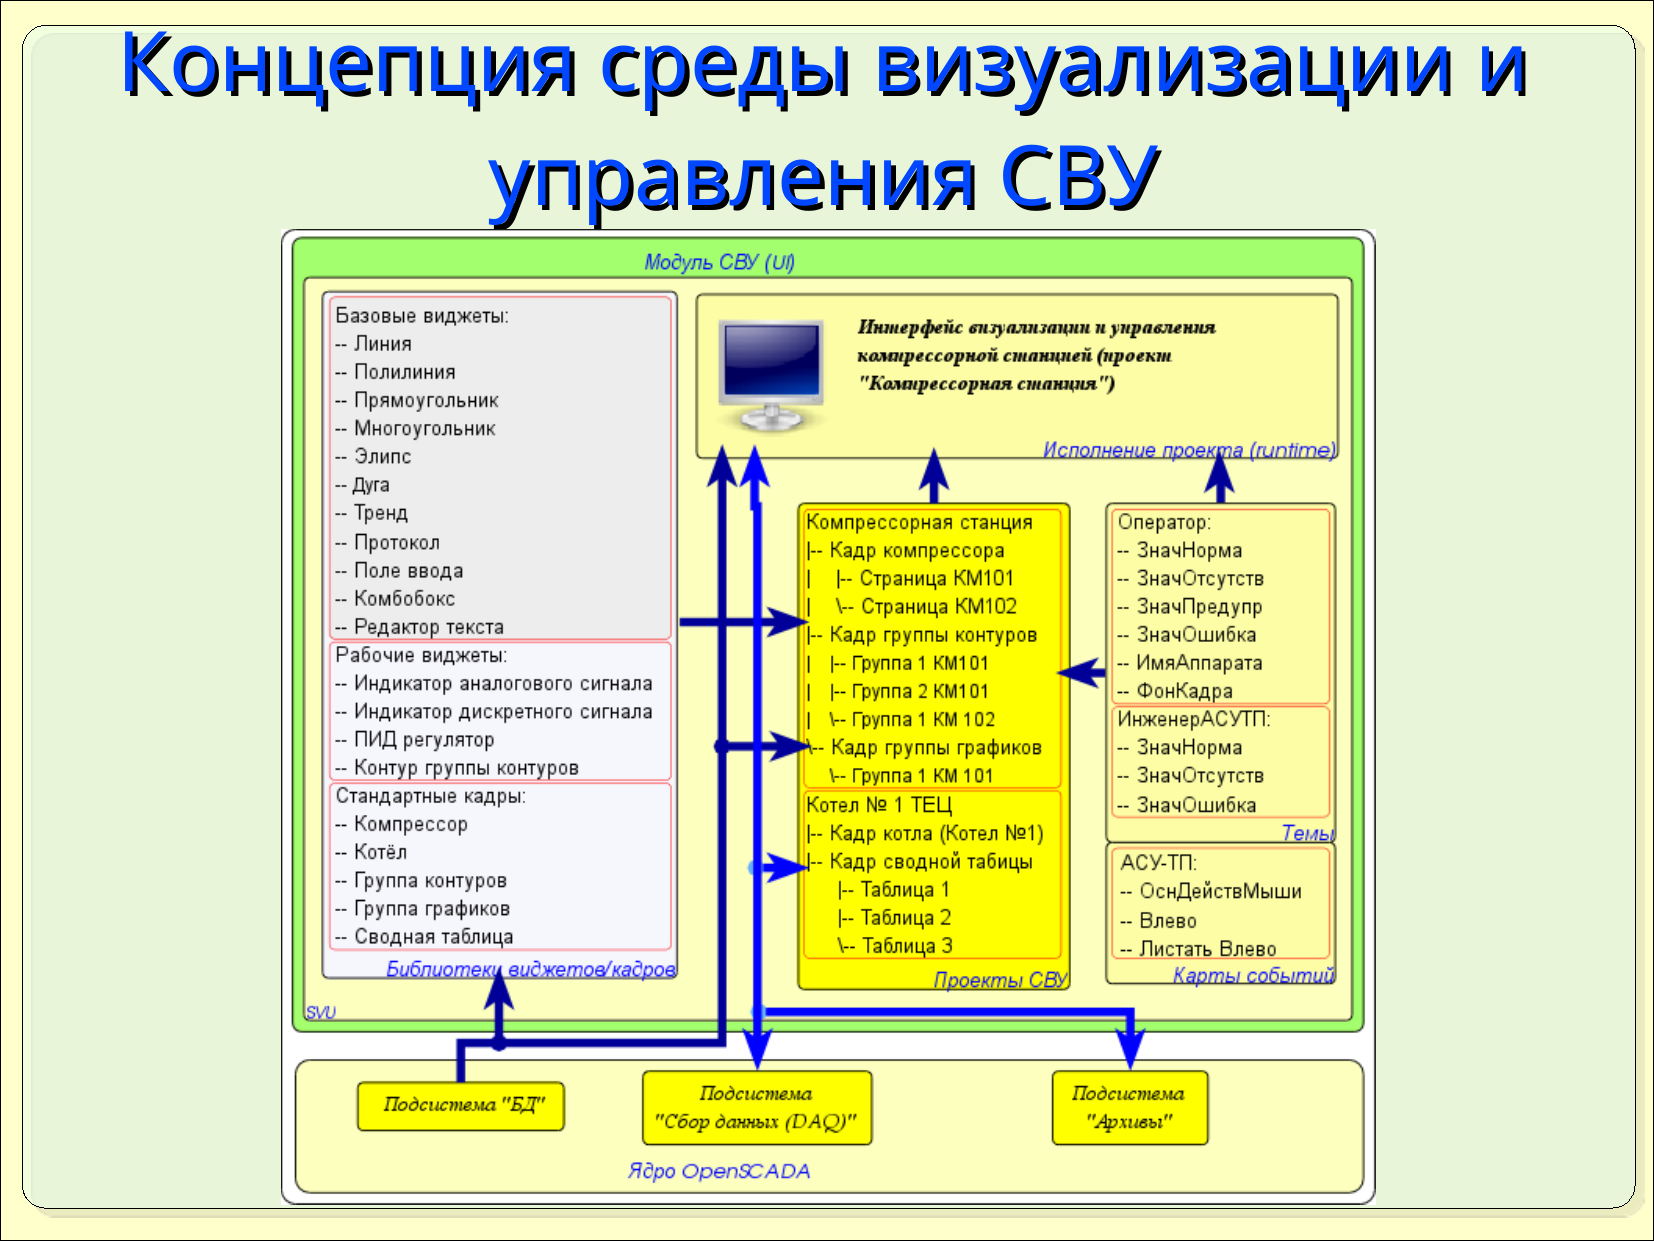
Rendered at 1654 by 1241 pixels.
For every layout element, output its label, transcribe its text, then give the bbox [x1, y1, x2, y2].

title Концепция среды визуализации и управления СВУ [117, 0, 1530, 233]
picture [281, 229, 1376, 1205]
